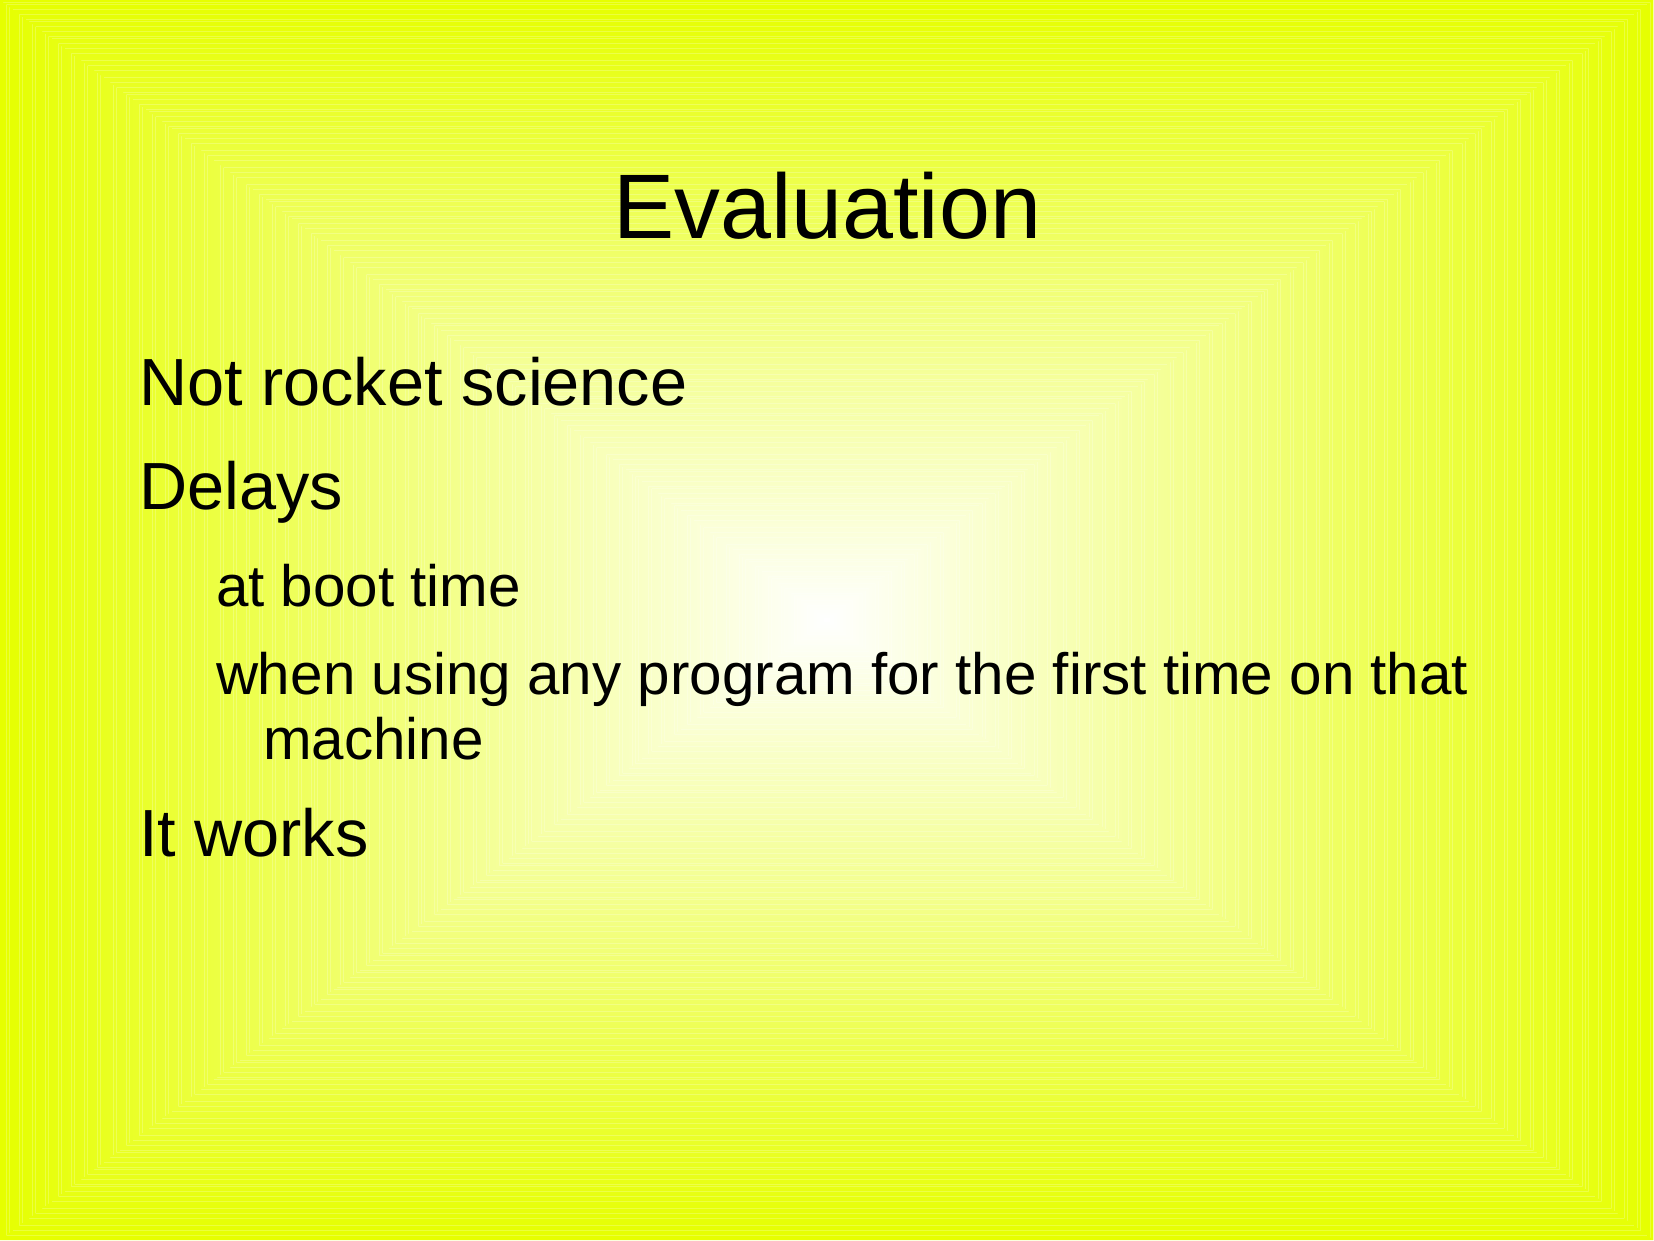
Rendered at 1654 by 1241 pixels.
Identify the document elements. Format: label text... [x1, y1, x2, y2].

title Evaluation [121, 102, 1534, 311]
list Not rocket science Delays at boot time when using any program for the first time on that machine It works [121, 344, 1534, 1127]
